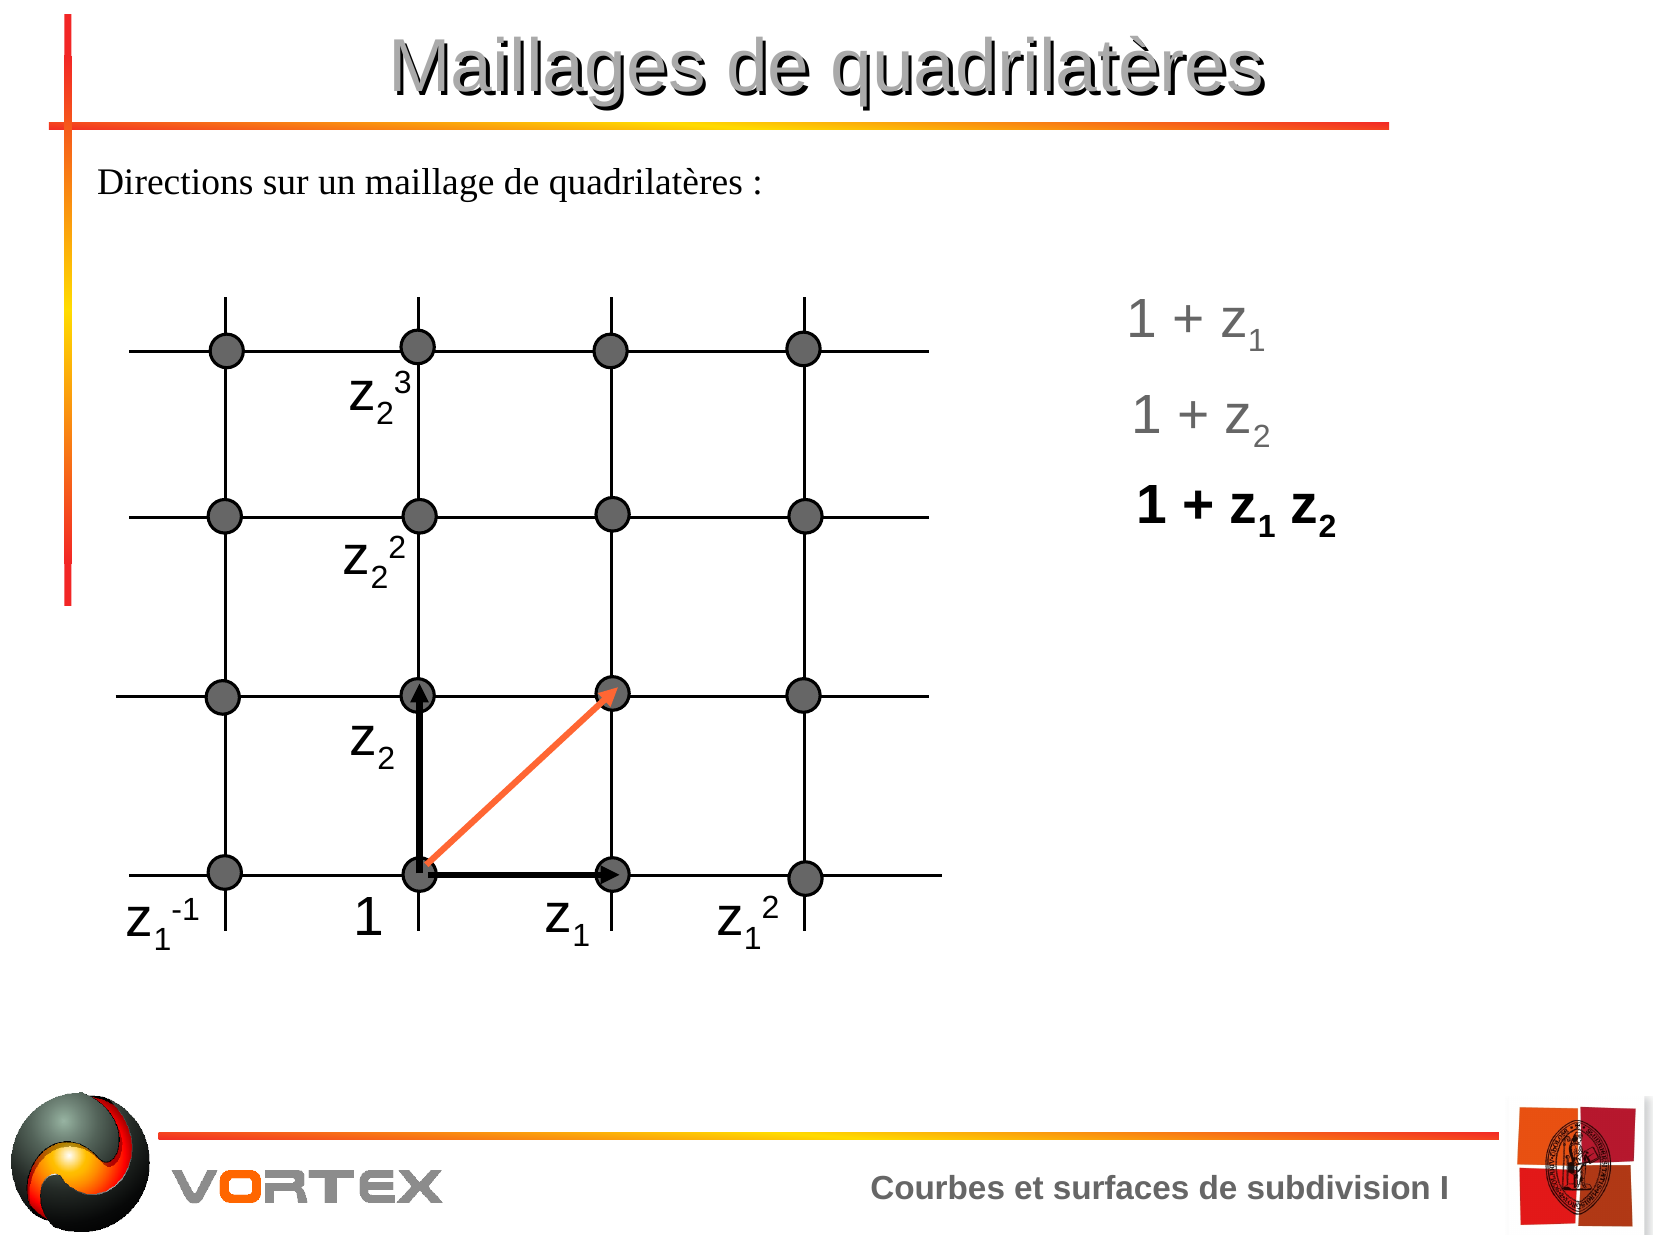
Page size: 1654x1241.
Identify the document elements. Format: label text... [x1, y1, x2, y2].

text_box [788, 499, 823, 534]
text_box [593, 334, 628, 368]
text_box [210, 334, 244, 368]
text_box [208, 499, 242, 534]
text_box 1 [338, 877, 418, 960]
text_box z1-1 [111, 878, 230, 967]
text_box [595, 676, 630, 711]
text_box 1 + z1 z2 [1121, 465, 1427, 554]
title Maillages de quadrilatères [0, 1, 1654, 130]
picture [1505, 1096, 1653, 1235]
text_box [402, 858, 436, 892]
text_box [208, 855, 242, 889]
text_box z1 [529, 874, 609, 963]
text_box z22 [328, 517, 442, 605]
text_box z23 [333, 352, 445, 440]
text_box [789, 861, 823, 893]
list Directions sur un maillage de quadrilatères : [79, 160, 1569, 1103]
text_box [400, 678, 435, 712]
text_box [402, 499, 437, 517]
text_box [400, 330, 435, 352]
text_box [786, 678, 821, 713]
text_box 1 + z2 [1116, 375, 1422, 463]
picture [11, 1092, 443, 1232]
text_box [595, 497, 630, 532]
text_box [786, 332, 821, 366]
text_box z2 [334, 698, 414, 786]
text_box z12 [701, 877, 815, 966]
text_box [596, 857, 630, 892]
text_box 1 + z1 [1111, 280, 1417, 368]
text_box [206, 680, 240, 715]
